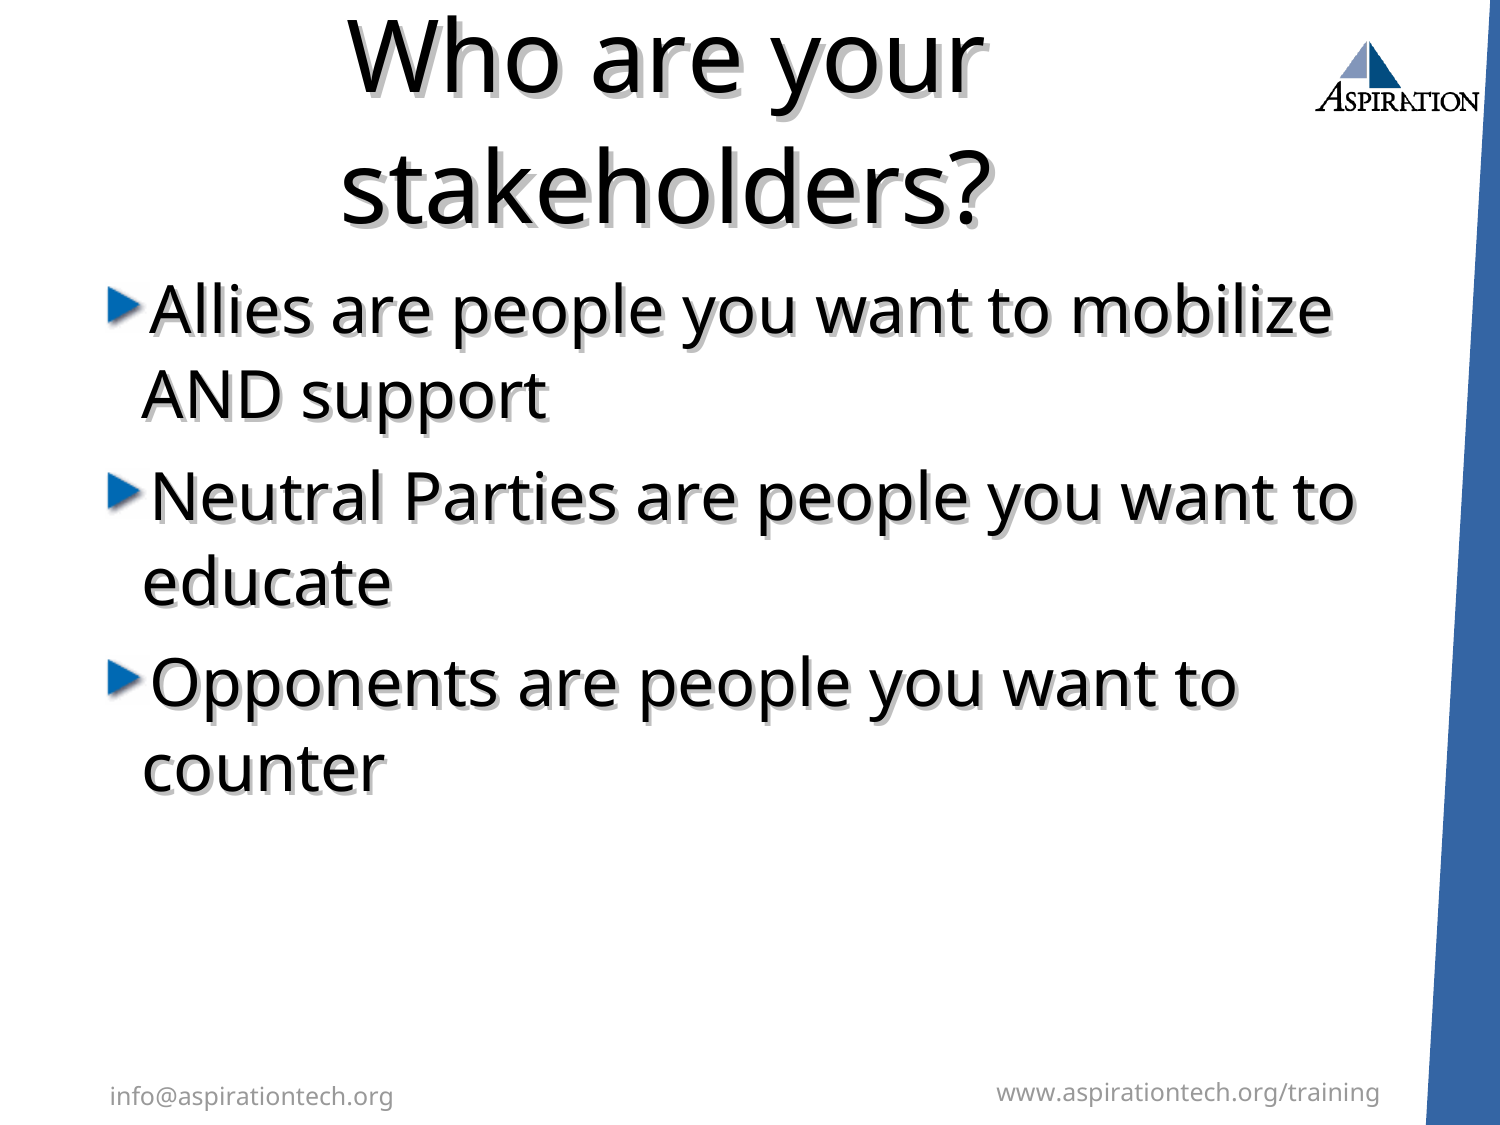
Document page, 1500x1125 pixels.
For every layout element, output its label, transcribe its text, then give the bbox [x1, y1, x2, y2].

picture [1315, 41, 1480, 120]
list Allies are people you want to mobilize AND support Neutral Parties are people you want to educate Opponents are people you want to counter [49, 262, 1447, 916]
title Who are your stakeholders? [49, 19, 1284, 206]
